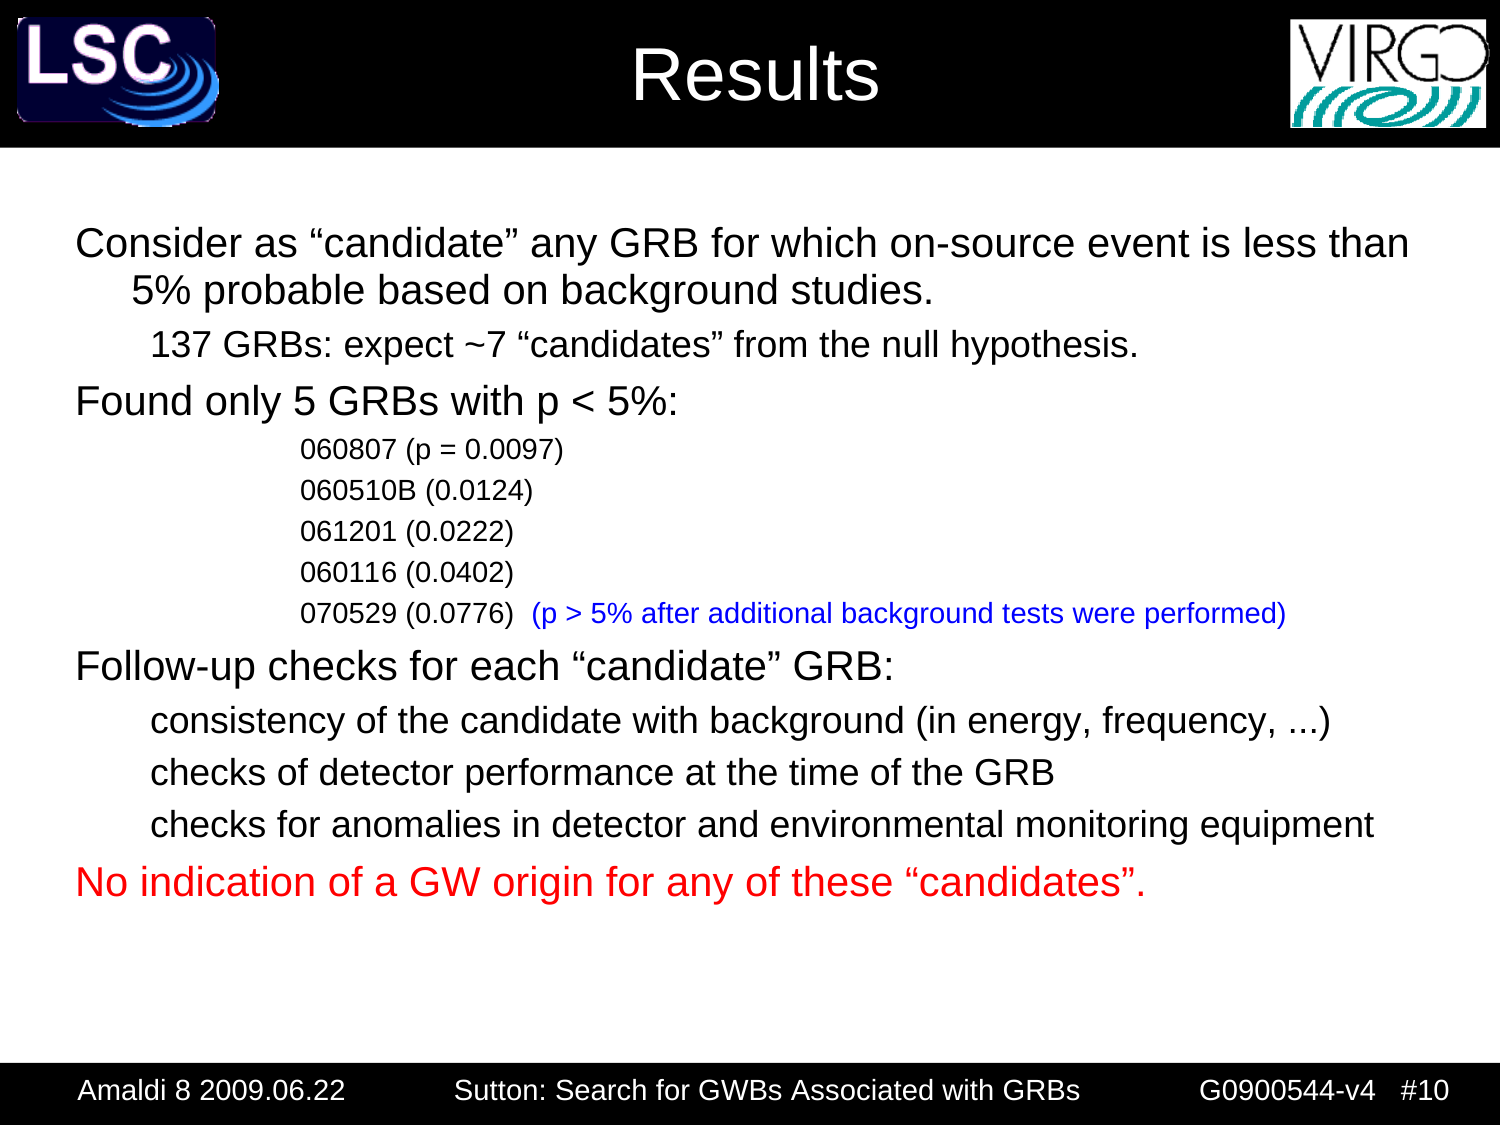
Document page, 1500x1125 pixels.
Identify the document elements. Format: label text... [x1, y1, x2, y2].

list Consider as “candidate” any GRB for which on-source event is less than 5% probable based on background studies. 137 GRBs: expect ~7 “candidates” from the null hypothesis. Found only 5 GRBs with p < 5%: 060807 (p = 0.0097) 060510B (0.0124) 061201 (0.0222) 060116 (0.0402) 070529 (0.0776) (p > 5% after additional background tests were performed) Follow-up checks for each “candidate” GRB: consistency of the candidate with background (in energy, frequency, ...) checks of detector performance at the time of the GRB checks for anomalies in detector and environmental monitoring equipment No indication of a GW origin for any of these “candidates”. [75, 219, 1426, 1006]
title Results [253, 24, 1258, 125]
picture [1290, 23, 1492, 129]
picture [17, 17, 219, 127]
